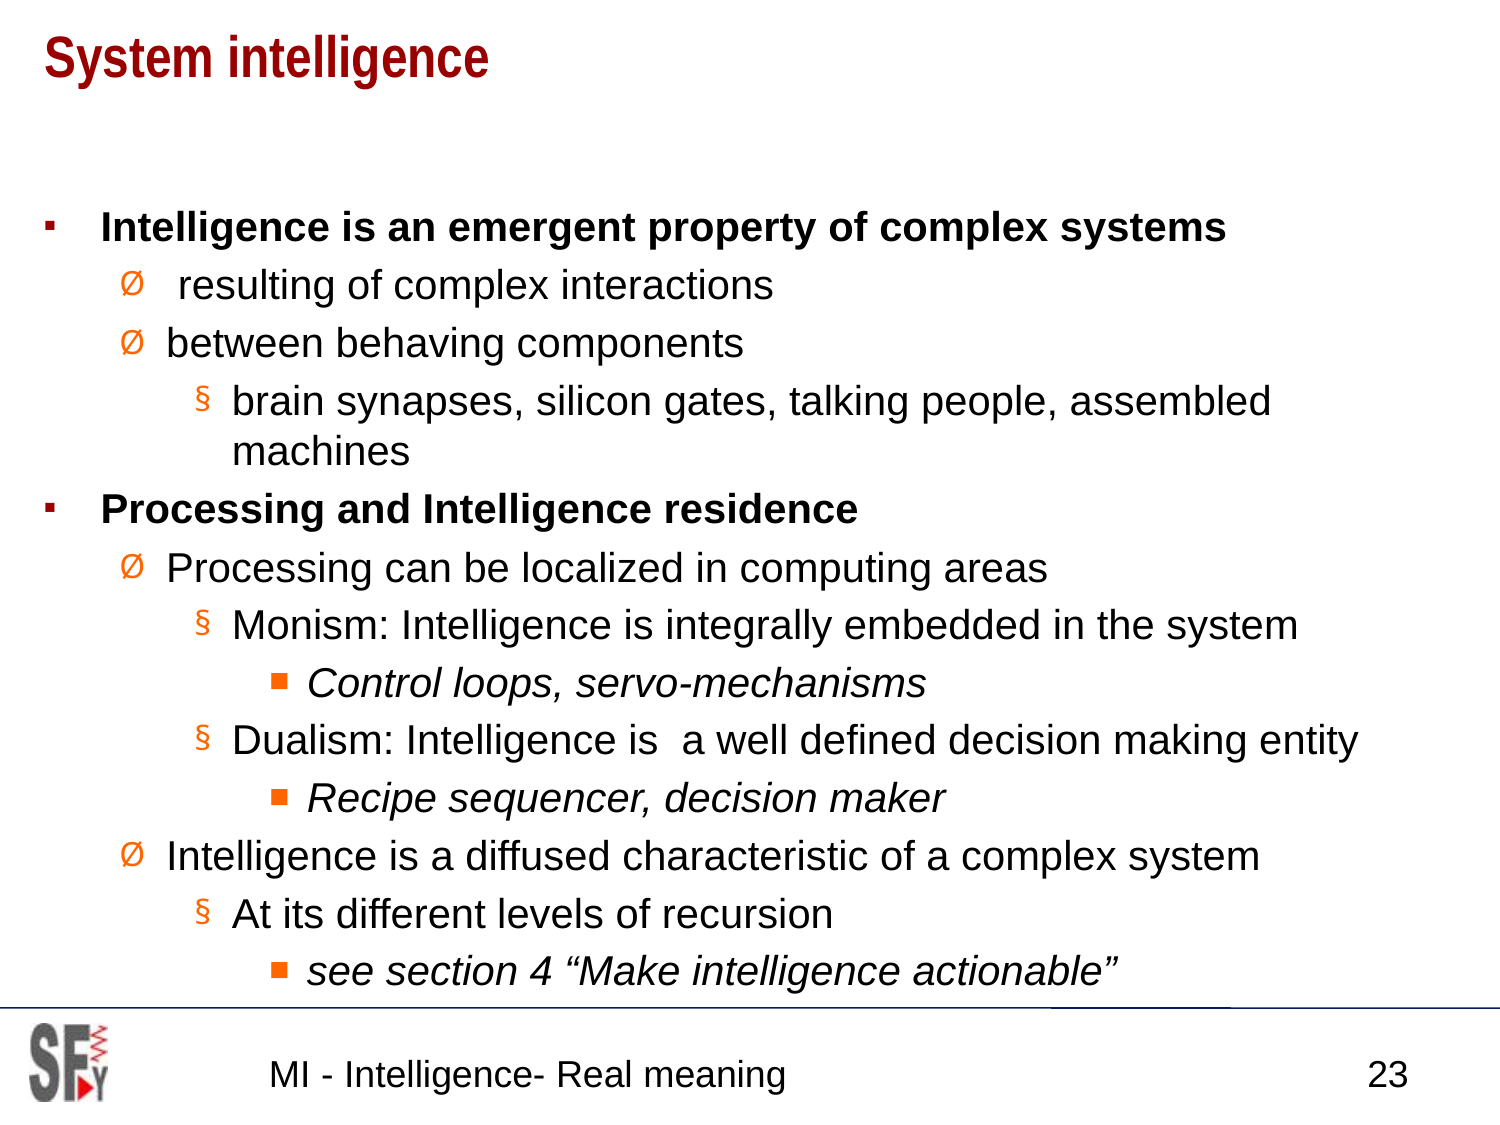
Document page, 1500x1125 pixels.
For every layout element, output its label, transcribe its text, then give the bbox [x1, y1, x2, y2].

picture [29, 1023, 108, 1102]
footer MI - Intelligence- Real meaning [253, 1034, 1336, 1103]
slide_number <numéro> [1352, 1034, 1490, 1103]
title System intelligence [29, 12, 1471, 138]
list Intelligence is an emergent property of complex systems resulting of complex interactions between behaving components brain synapses, silicon gates, talking people, assembled machines Processing and Intelligence residence Processing can be localized in computing areas Monism: Intelligence is integrally embedded in the system Control loops, servo-mechanisms Dualism: Intelligence is a well defined decision making entity Recipe sequencer, decision maker Intelligence is a diffused characteristic of a complex system At its different levels of recursion see section 4 “Make intelligence actionable” [29, 184, 1471, 988]
